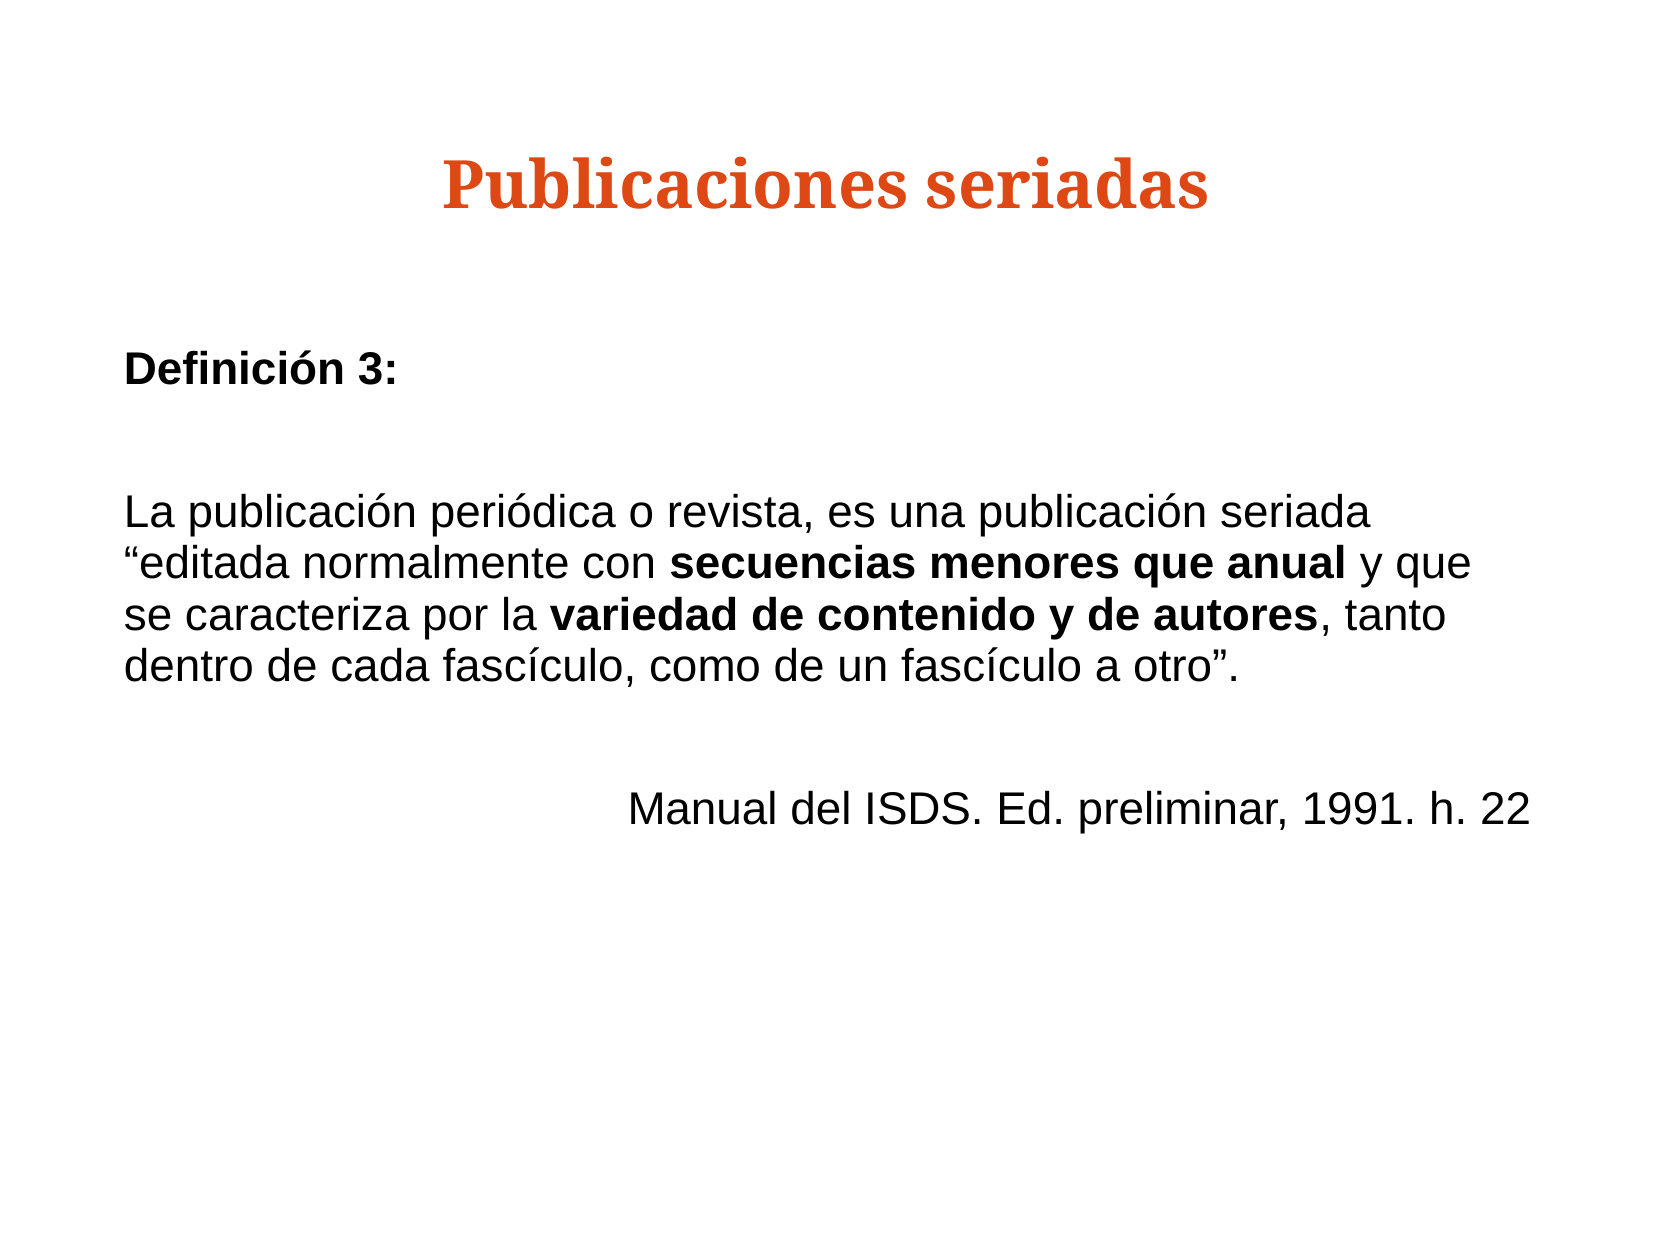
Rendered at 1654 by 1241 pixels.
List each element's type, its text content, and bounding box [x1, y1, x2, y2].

title Publicaciones seriadas [124, 78, 1530, 287]
list Definición 3: La publicación periódica o revista, es una publicación seriada “editada normalmente con secuencias menores que anual y que se caracteriza por la variedad de contenido y de autores, tanto dentro de cada fascículo, como de un fascículo a otro”. Manual del ISDS. Ed. preliminar, 1991. h. 22 [124, 343, 1532, 1063]
